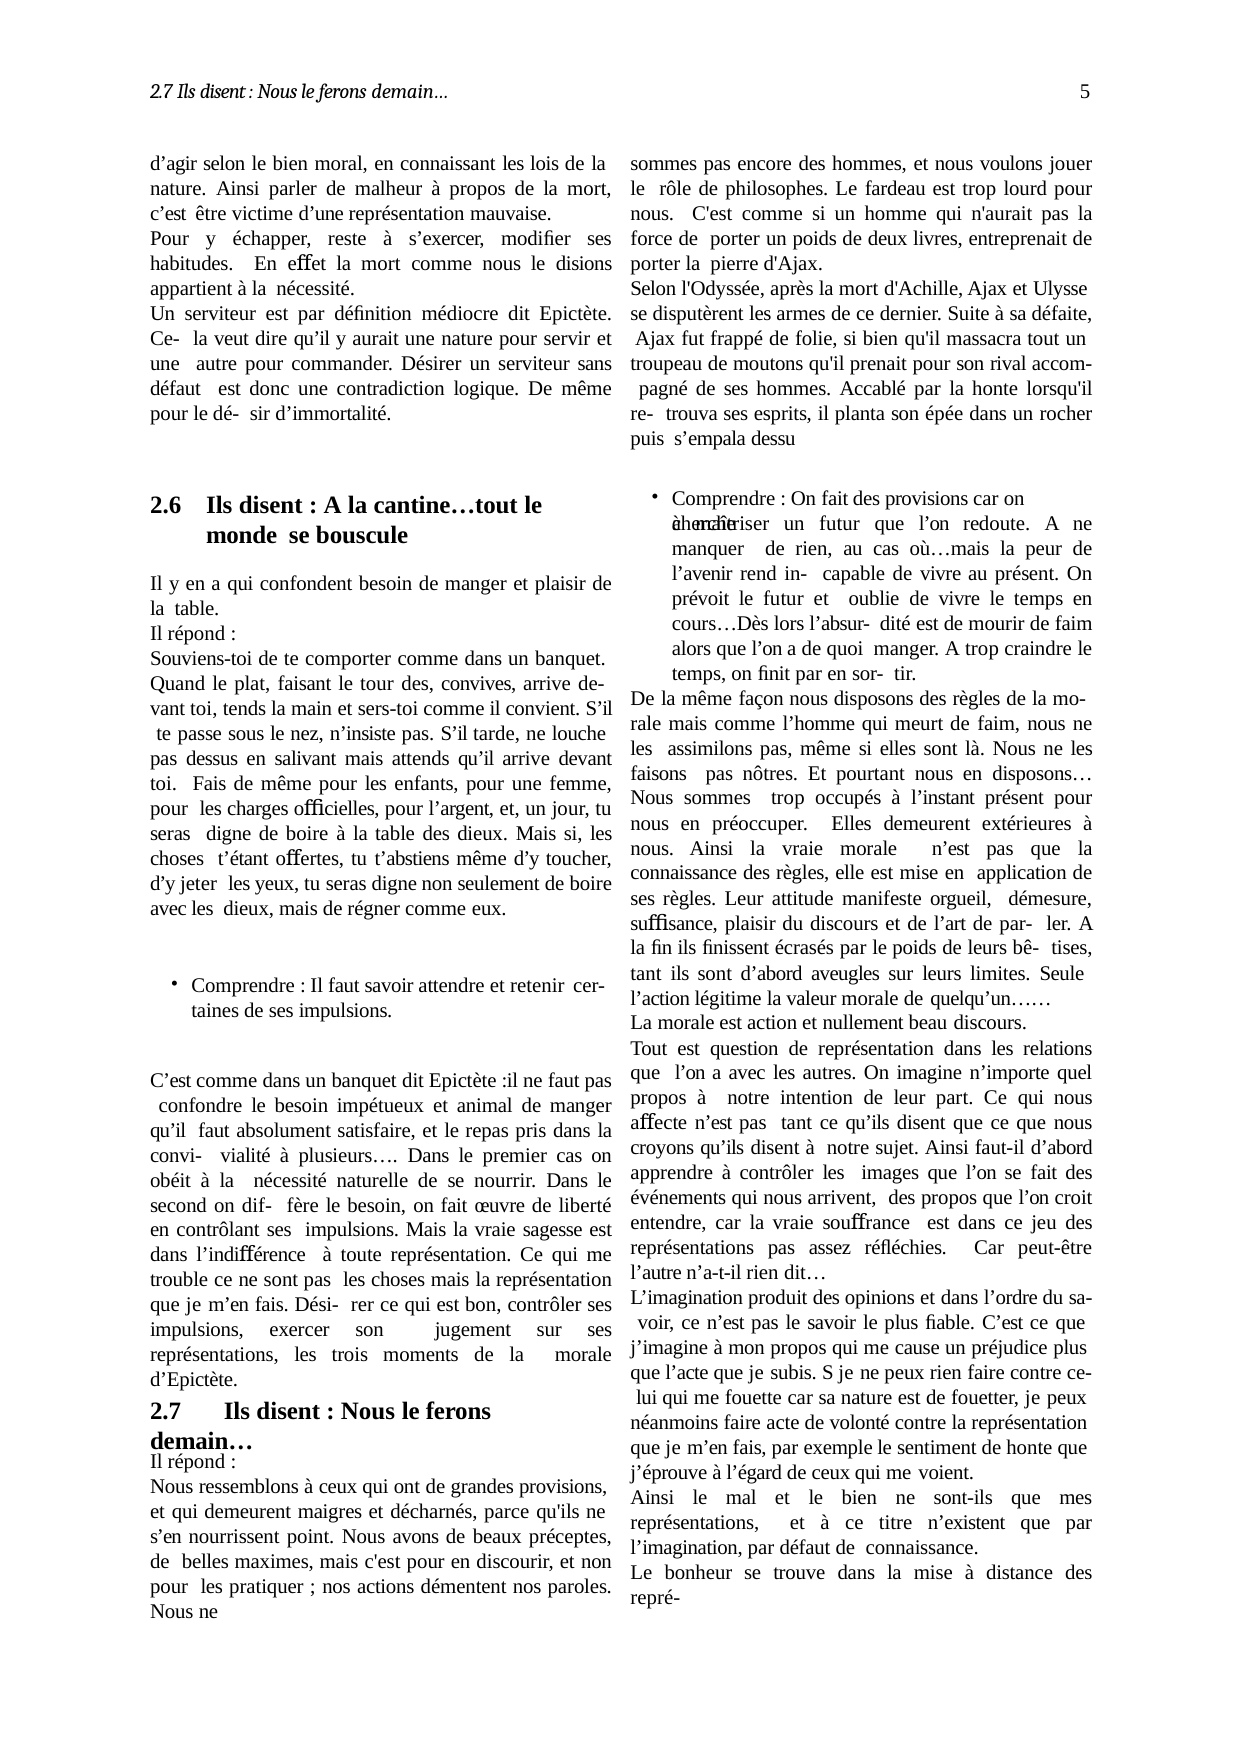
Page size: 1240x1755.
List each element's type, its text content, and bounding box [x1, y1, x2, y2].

text_box d’agir selon le bien moral, en connaissant les lois de la nature. Ainsi parler de malheur à propos de la mort, c’est être victime d’une représentation mauvaise. Pour y échapper, reste à s’exercer, modiﬁer ses habitudes. En eﬀet la mort comme nous le disions appartient à la nécessité. Un serviteur est par déﬁnition médiocre dit Epictète. Ce- la veut dire qu’il y aurait une nature pour servir et une autre pour commander. Désirer un serviteur sans défaut est donc une contradiction logique. De même pour le dé- sir d’immortalité. [147, 147, 612, 445]
text_box sommes pas encore des hommes, et nous voulons jouer le rôle de philosophes. Le fardeau est trop lourd pour nous. C'est comme si un homme qui n'aurait pas la force de porter un poids de deux livres, entreprenait de porter la pierre d'Ajax. Selon l'Odyssée, après la mort d'Achille, Ajax et Ulysse se disputèrent les armes de ce dernier. Suite à sa défaite, Ajax fut frappé de folie, si bien qu'il massacra tout un troupeau de moutons qu'il prenait pour son rival accom- pagné de ses hommes. Accablé par la honte lorsqu'il re- trouva ses esprits, il planta son épée dans un rocher puis s’empala dessu [628, 147, 1093, 460]
text_box 2.6 Ils disent : A la cantine…tout le monde se bouscule [147, 484, 612, 549]
text_box taines de ses impulsions. C’est comme dans un banquet dit Epictète :il ne faut pas confondre le besoin impétueux et animal de manger qu’il faut absolument satisfaire, et le repas pris dans la convi- vialité à plusieurs…. Dans le premier cas on obéit à la nécessité naturelle de se nourrir. Dans le second on dif- fère le besoin, on fait œuvre de liberté en contrôlant ses impulsions. Mais la vraie sagesse est dans l’indiﬀérence à toute représentation. Ce qui me trouble ce ne sont pas les choses mais la représentation que je m’en fais. Dési- rer ce qui est bon, contrôler ses impulsions, exercer son jugement sur ses représentations, les trois moments de la morale d’Epictète. [147, 994, 612, 1380]
text_box Comprendre : Il faut savoir attendre et retenir cer- [168, 969, 612, 994]
text_box Il répond : Nous ressemblons à ceux qui ont de grandes provisions, et qui demeurent maigres et décharnés, parce qu'ils ne s’en nourrissent point. Nous avons de beaux préceptes, de belles maximes, mais c'est pour en discourir, et non pour les pratiquer ; nos actions démentent nos paroles. Nous ne [147, 1435, 612, 1634]
text_box 2.7 Ils disent : Nous le ferons demain… [147, 75, 484, 103]
text_box Comprendre : On fait des provisions car on cherche [649, 482, 1093, 507]
text_box 2.7 Ils disent : Nous le ferons demain… [147, 1392, 585, 1425]
text_box Il y en a qui confondent besoin de manger et plaisir de la table. Il répond : Souviens-toi de te comporter comme dans un banquet. Quand le plat, faisant le tour des, convives, arrive de- vant toi, tends la main et sers-toi comme il convient. S’il te passe sous le nez, n’insiste pas. S’il tarde, ne louche pas dessus en salivant mais attends qu’il arrive devant toi. Fais de même pour les enfants, pour une femme, pour les charges oﬃcielles, pour l’argent, et, un jour, tu seras digne de boire à la table des dieux. Mais si, les choses t’étant oﬀertes, tu t’abstiens même d’y toucher, d’y jeter les yeux, tu seras digne non seulement de boire avec les dieux, mais de régner comme eux. [147, 567, 612, 940]
text_box à maîtriser un futur que l’on redoute. A ne manquer de rien, au cas où…mais la peur de l’avenir rend in- capable de vivre au présent. On prévoit le futur et oublie de vivre le temps en cours…Dès lors l’absur- dité est de mourir de faim alors que l’on a de quoi manger. A trop craindre le temps, on ﬁnit par en sor- tir. De la même façon nous disposons des règles de la mo- rale mais comme l’homme qui meurt de faim, nous ne les assimilons pas, même si elles sont là. Nous ne les faisons pas nôtres. Et pourtant nous en disposons…Nous sommes trop occupés à l’instant présent pour nous en préoccuper. Elles demeurent extérieures à nous. Ainsi la vraie morale n’est pas que la connaissance des règles, elle est mise en application de ses règles. Leur attitude manifeste orgueil, démesure, suﬃsance, plaisir du discours et de l’art de par- ler. A la ﬁn ils ﬁnissent écrasés par le poids de leurs bê- tises, tant ils sont d’abord aveugles sur leurs limites. Seule l’action légitime la valeur morale de quelqu’un…… La morale est action et nullement beau discours. Tout est question de représentation dans les relations que l’on a avec les autres. On imagine n’importe quel propos à notre intention de leur part. Ce qui nous aﬀecte n’est pas tant ce qu’ils disent que ce que nous croyons qu’ils disent à notre sujet. Ainsi faut-il d’abord apprendre à contrôler les images que l’on se fait des événements qui nous arrivent, des propos que l’on croit entendre, car la vraie souﬀrance est dans ce jeu des représentations pas assez réﬂéchies. Car peut-être l’autre n’a-t-il rien dit… L’imagination produit des opinions et dans l’ordre du sa- voir, ce n’est pas le savoir le plus ﬁable. C’est ce que j’imagine à mon propos qui me cause un préjudice plus que l’acte que je subis. S je ne peux rien faire contre ce- lui qui me fouette car sa nature est de fouetter, je peux néanmoins faire acte de volonté contre la représentation que je m’en fais, par exemple le sentiment de honte que j’éprouve à l’égard de ceux qui me voient. Ainsi le mal et le bien ne sont-ils que mes représentations, et à ce titre n’existent que par l’imagination, par défaut de connaissance. Le bonheur se trouve dans la mise à distance des repré- [628, 507, 1093, 1683]
text_box 5 [1077, 75, 1093, 103]
